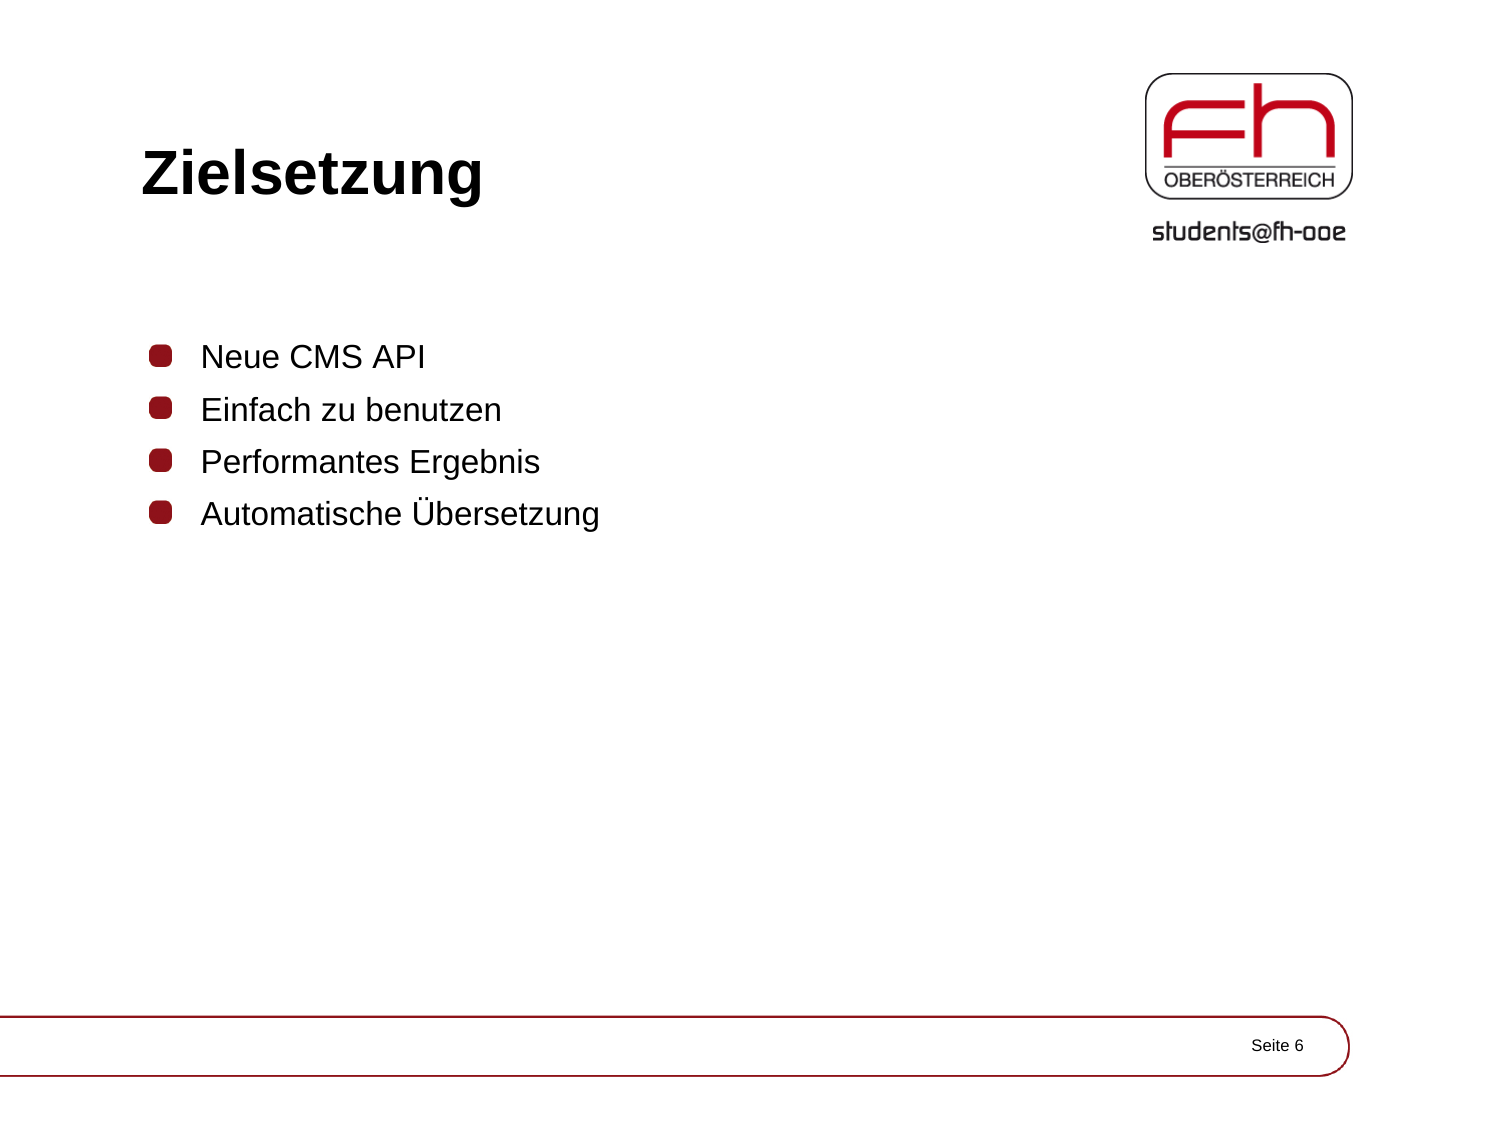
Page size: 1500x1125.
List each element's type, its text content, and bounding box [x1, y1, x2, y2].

picture [1145, 73, 1353, 243]
picture [0, 1012, 1353, 1080]
list Neue CMS API Einfach zu benutzen Performantes Ergebnis Automatische Übersetzung [129, 283, 1344, 953]
text_box Seite <number> [991, 1027, 1304, 1063]
title Zielsetzung [141, 66, 1108, 208]
